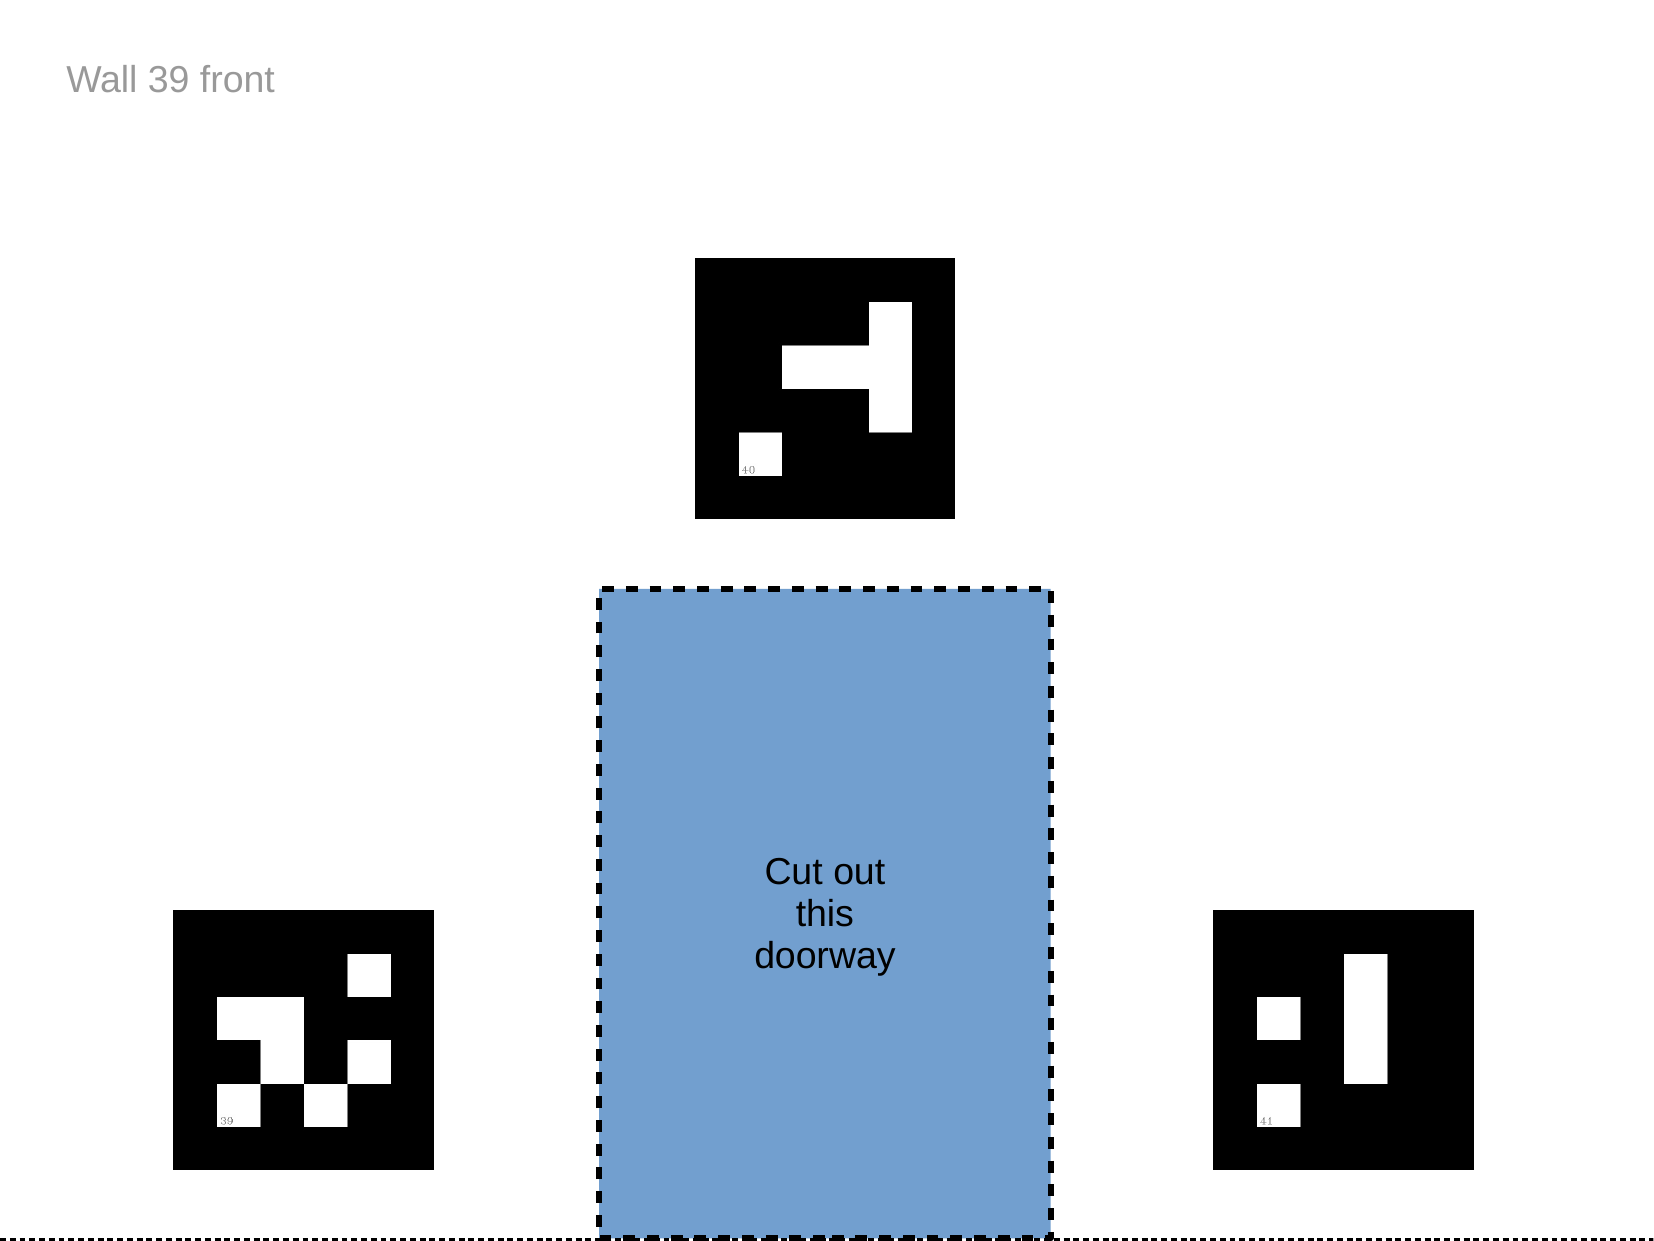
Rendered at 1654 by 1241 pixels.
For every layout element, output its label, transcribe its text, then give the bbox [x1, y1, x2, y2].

text_box Wall 39 front [51, 51, 394, 109]
text_box Cut out this doorway [599, 588, 1051, 1239]
picture [695, 258, 955, 519]
picture [173, 910, 434, 1171]
picture [1213, 910, 1474, 1171]
